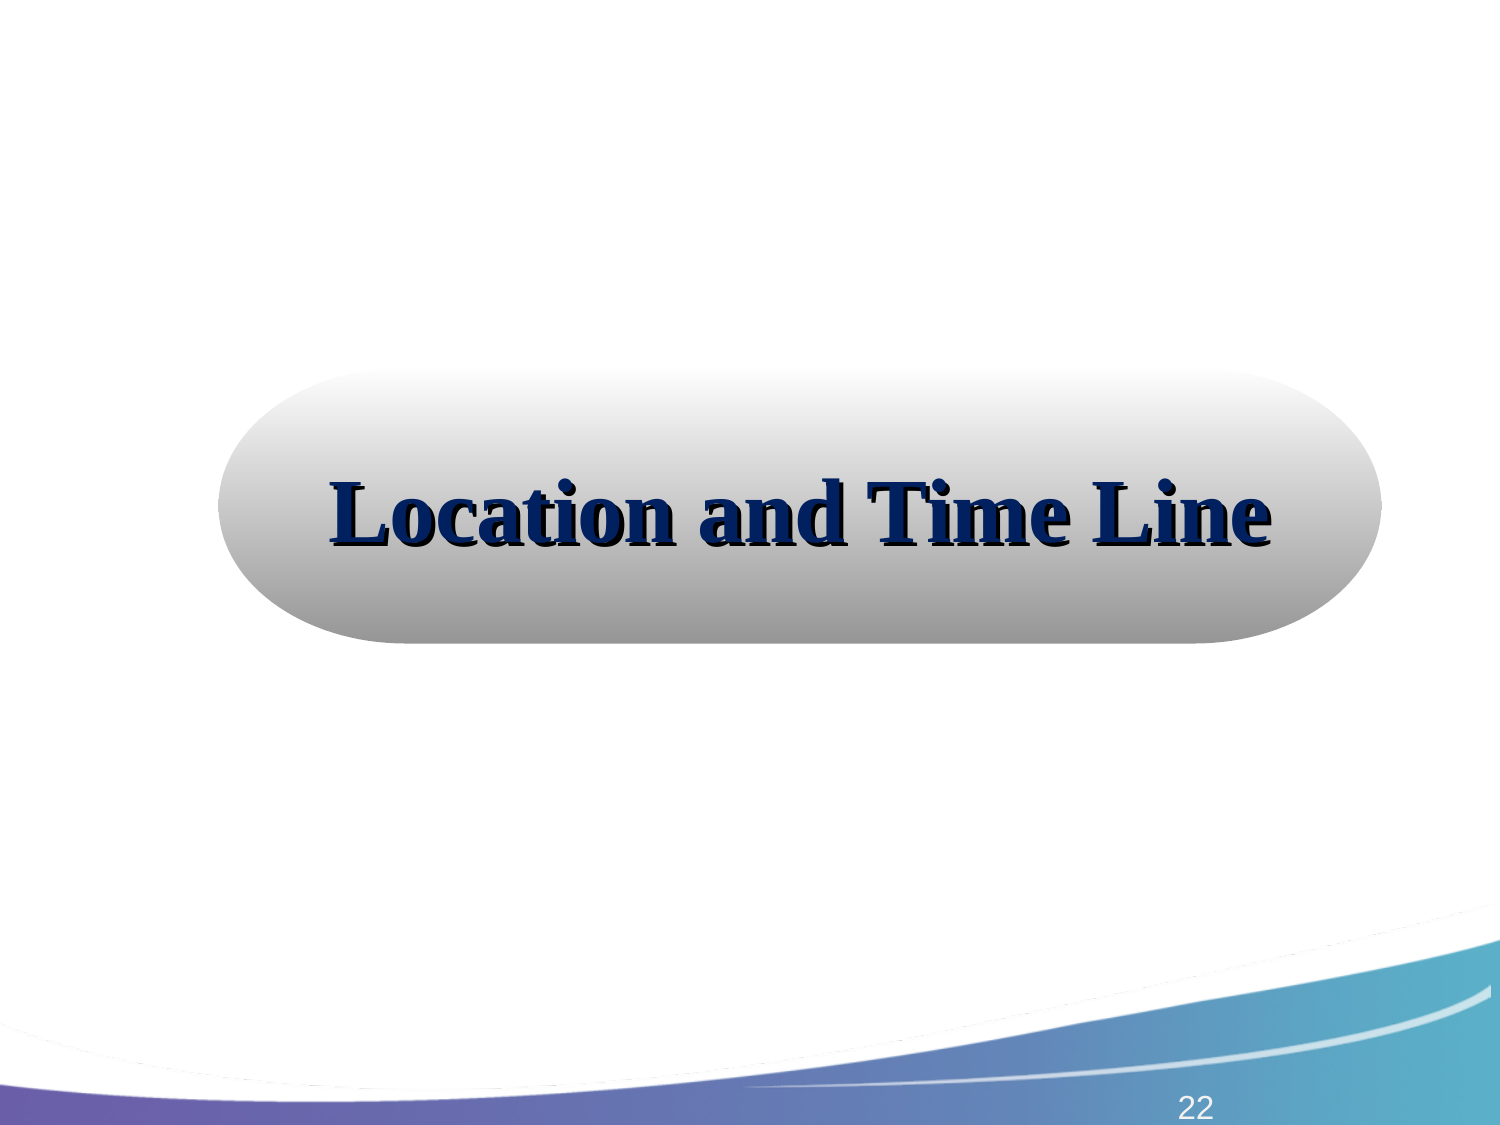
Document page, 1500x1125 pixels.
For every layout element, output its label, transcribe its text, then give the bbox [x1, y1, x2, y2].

text_box Location and Time Line [218, 367, 1382, 644]
